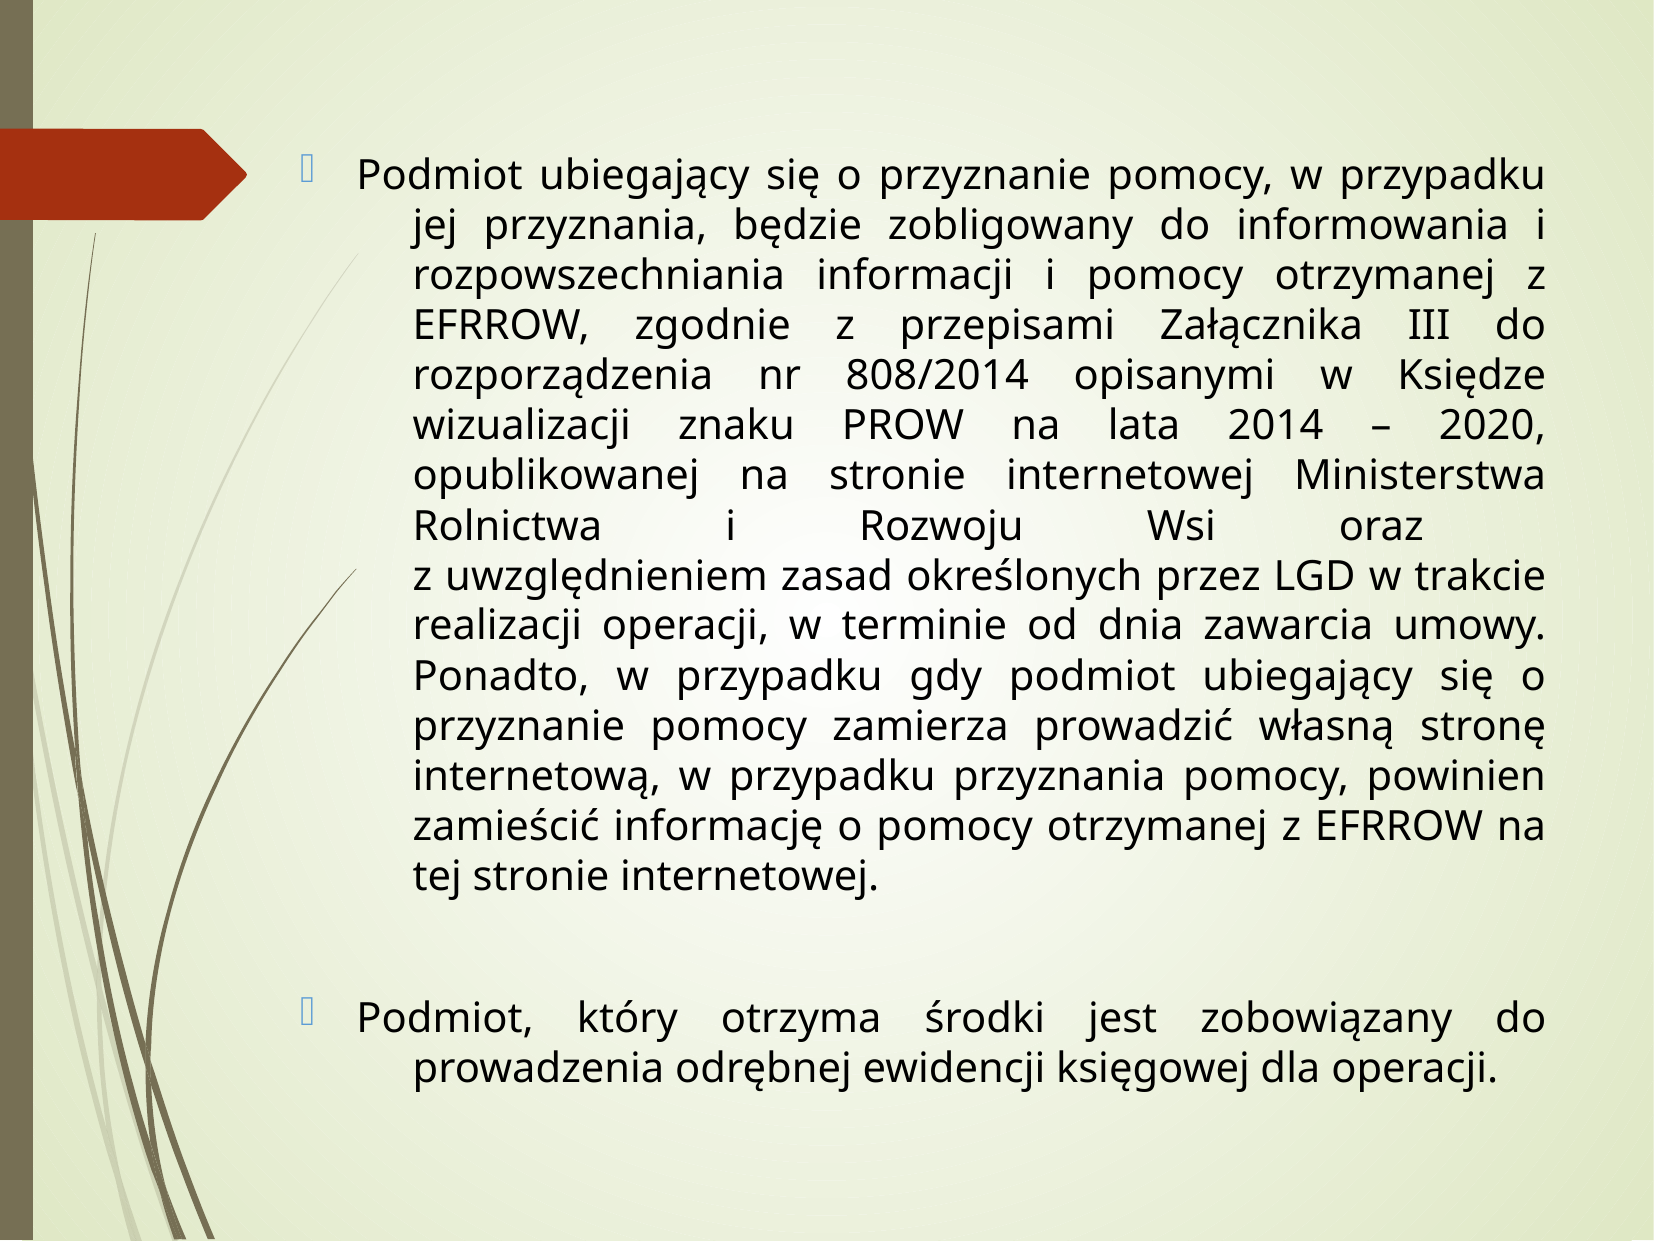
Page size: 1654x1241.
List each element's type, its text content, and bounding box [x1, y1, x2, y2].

list Podmiot ubiegający się o przyznanie pomocy, w przypadku jej przyznania, będzie zobligowany do informowania i rozpowszechniania informacji i pomocy otrzymanej z EFRROW, zgodnie z przepisami Załącznika III do rozporządzenia nr 808/2014 opisanymi w Księdze wizualizacji znaku PROW na lata 2014 – 2020, opublikowanej na stronie internetowej Ministerstwa Rolnictwa i Rozwoju Wsi oraz z uwzględnieniem zasad określonych przez LGD w trakcie realizacji operacji, w terminie od dnia zawarcia umowy. Ponadto, w przypadku gdy podmiot ubiegający się o przyznanie pomocy zamierza prowadzić własną stronę internetową, w przypadku przyznania pomocy, powinien zamieścić informację o pomocy otrzymanej z EFRROW na tej stronie internetowej. Podmiot, który otrzyma środki jest zobowiązany do prowadzenia odrębnej ewidencji księgowej dla operacji. [285, 140, 1562, 1137]
